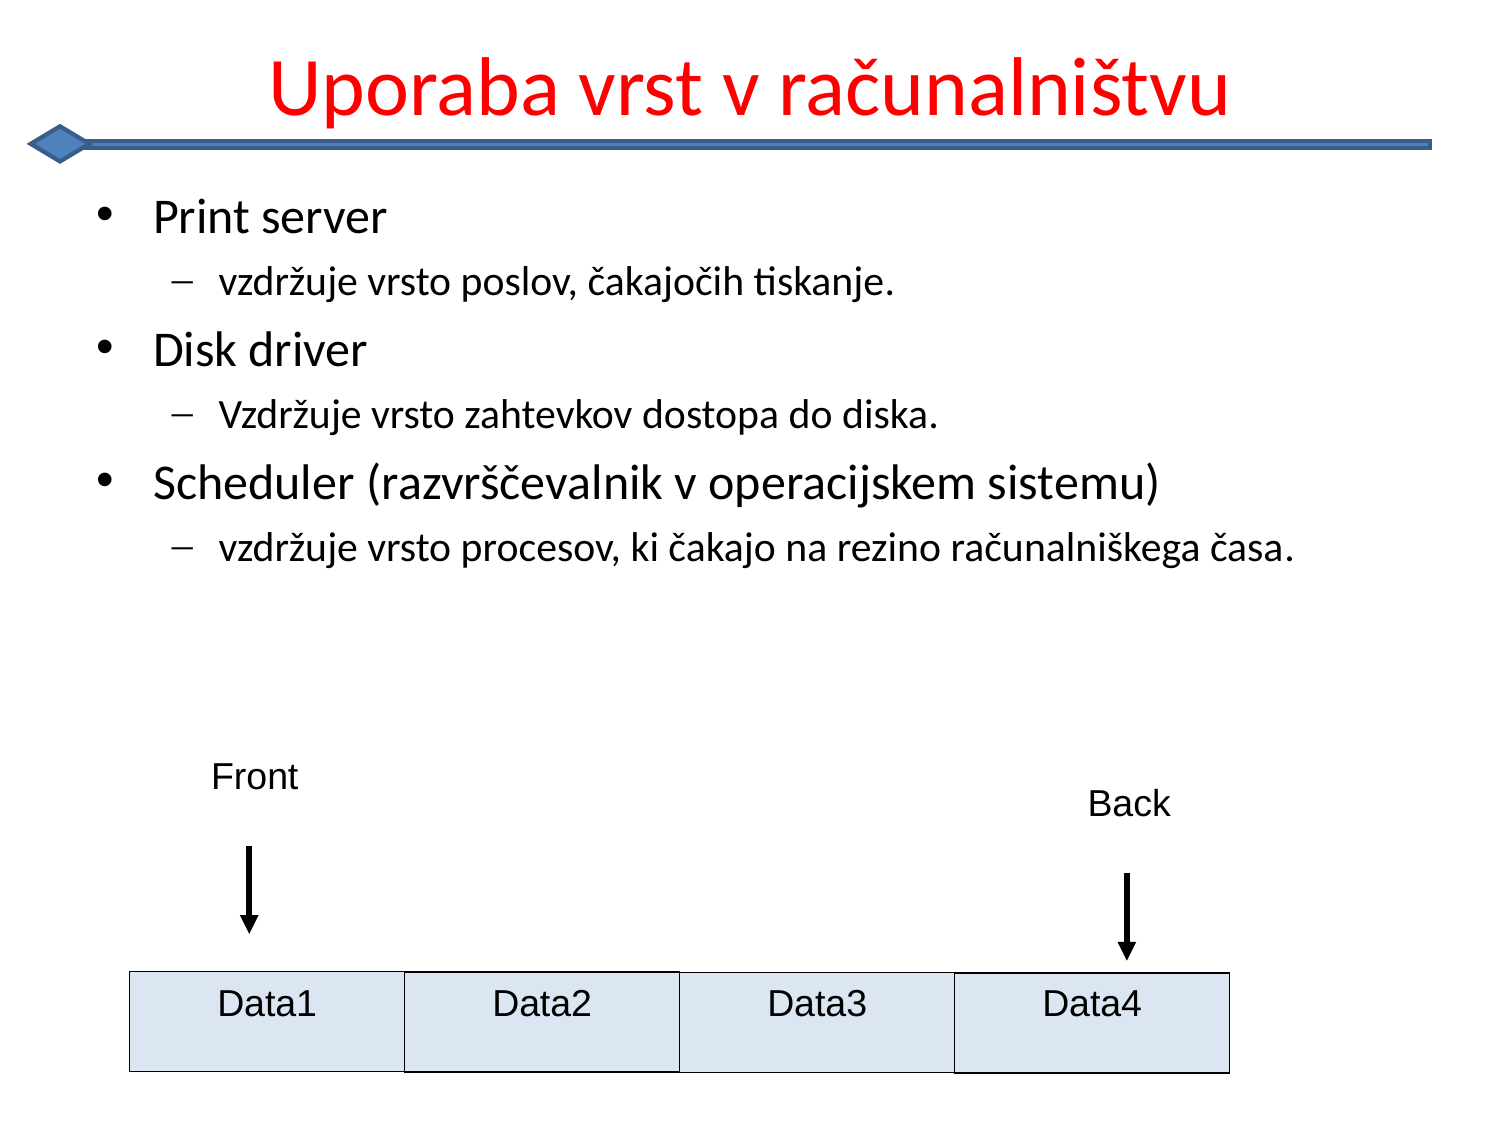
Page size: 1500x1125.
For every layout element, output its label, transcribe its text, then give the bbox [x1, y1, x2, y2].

text_box Front [196, 744, 314, 805]
list Print server vzdržuje vrsto poslov, čakajočih tiskanje. Disk driver Vzdržuje vrsto zahtevkov dostopa do diska. Scheduler (razvrščevalnik v operacijskem sistemu) vzdržuje vrsto procesov, ki čakajo na rezino računalniškega časa. [81, 175, 1442, 939]
text_box Data2 [477, 971, 608, 1032]
text_box [129, 971, 1230, 1074]
text_box Data3 [752, 971, 882, 1032]
text_box Back [1072, 771, 1186, 832]
title Uporaba vrst v računalništvu [75, 23, 1426, 141]
text_box Data1 [202, 971, 333, 1032]
text_box Data4 [1027, 971, 1158, 1032]
